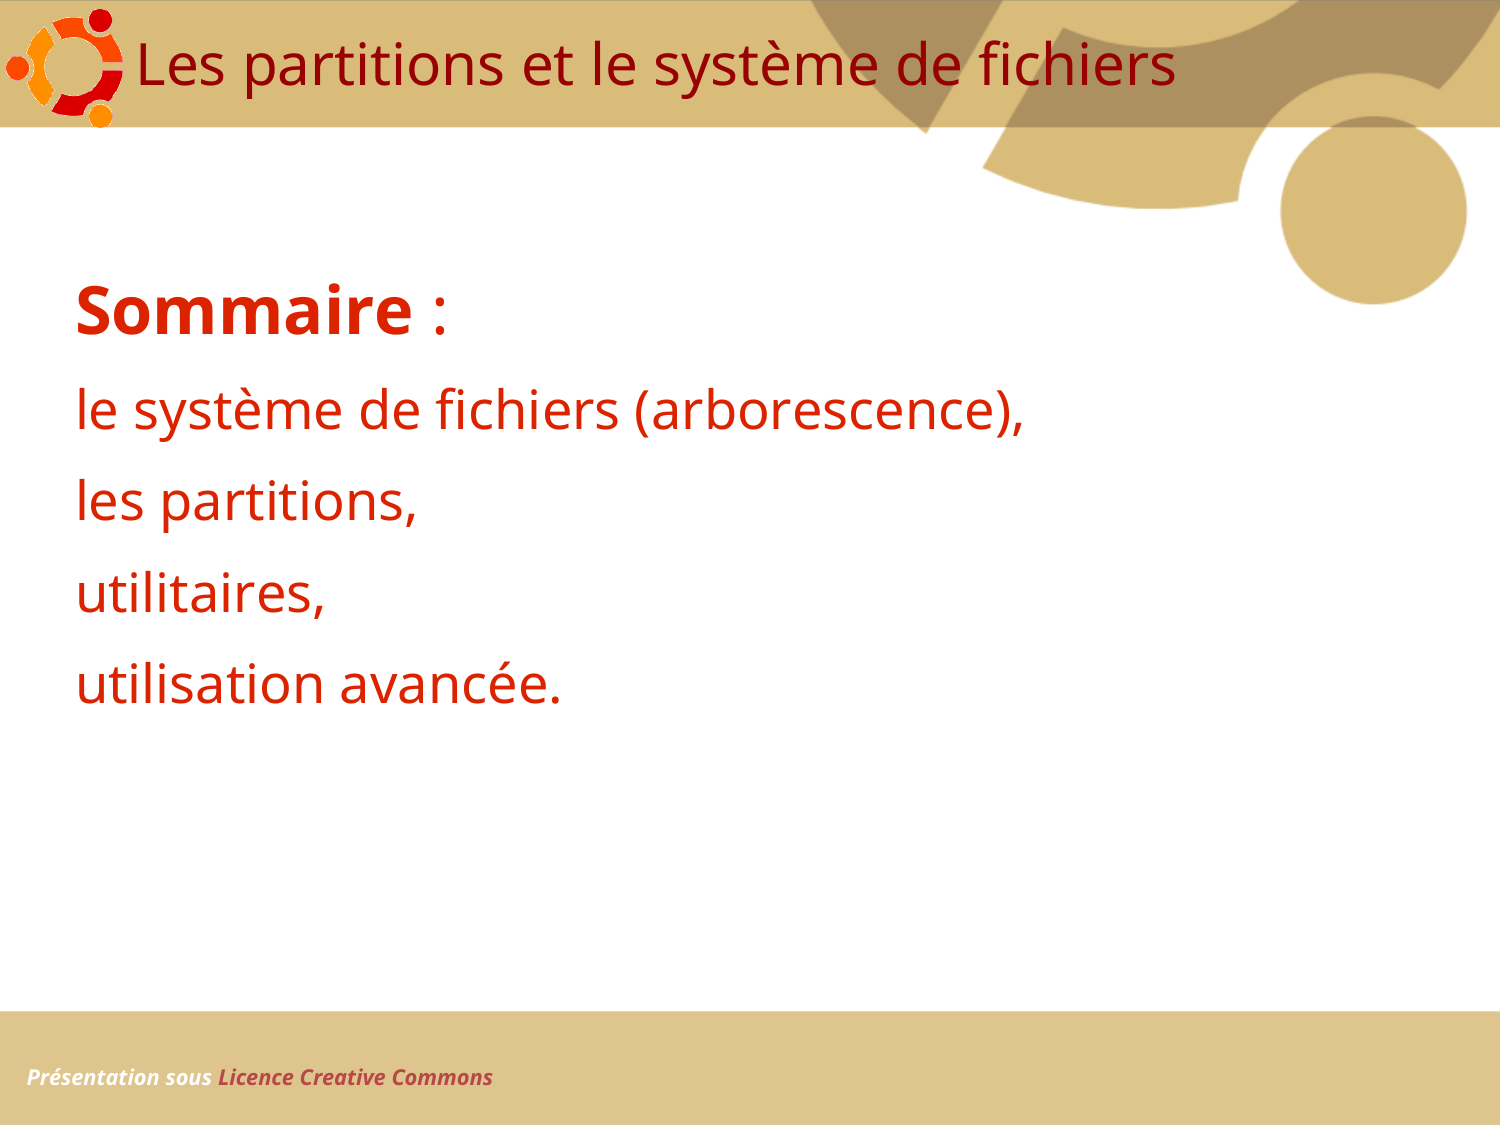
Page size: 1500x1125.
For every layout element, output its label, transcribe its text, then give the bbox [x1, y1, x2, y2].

title Les partitions et le système de fichiers [135, 0, 1417, 177]
list Sommaire : le système de fichiers (arborescence), les partitions, utilitaires, utilisation avancée. [75, 262, 1425, 949]
picture [0, 0, 1500, 557]
